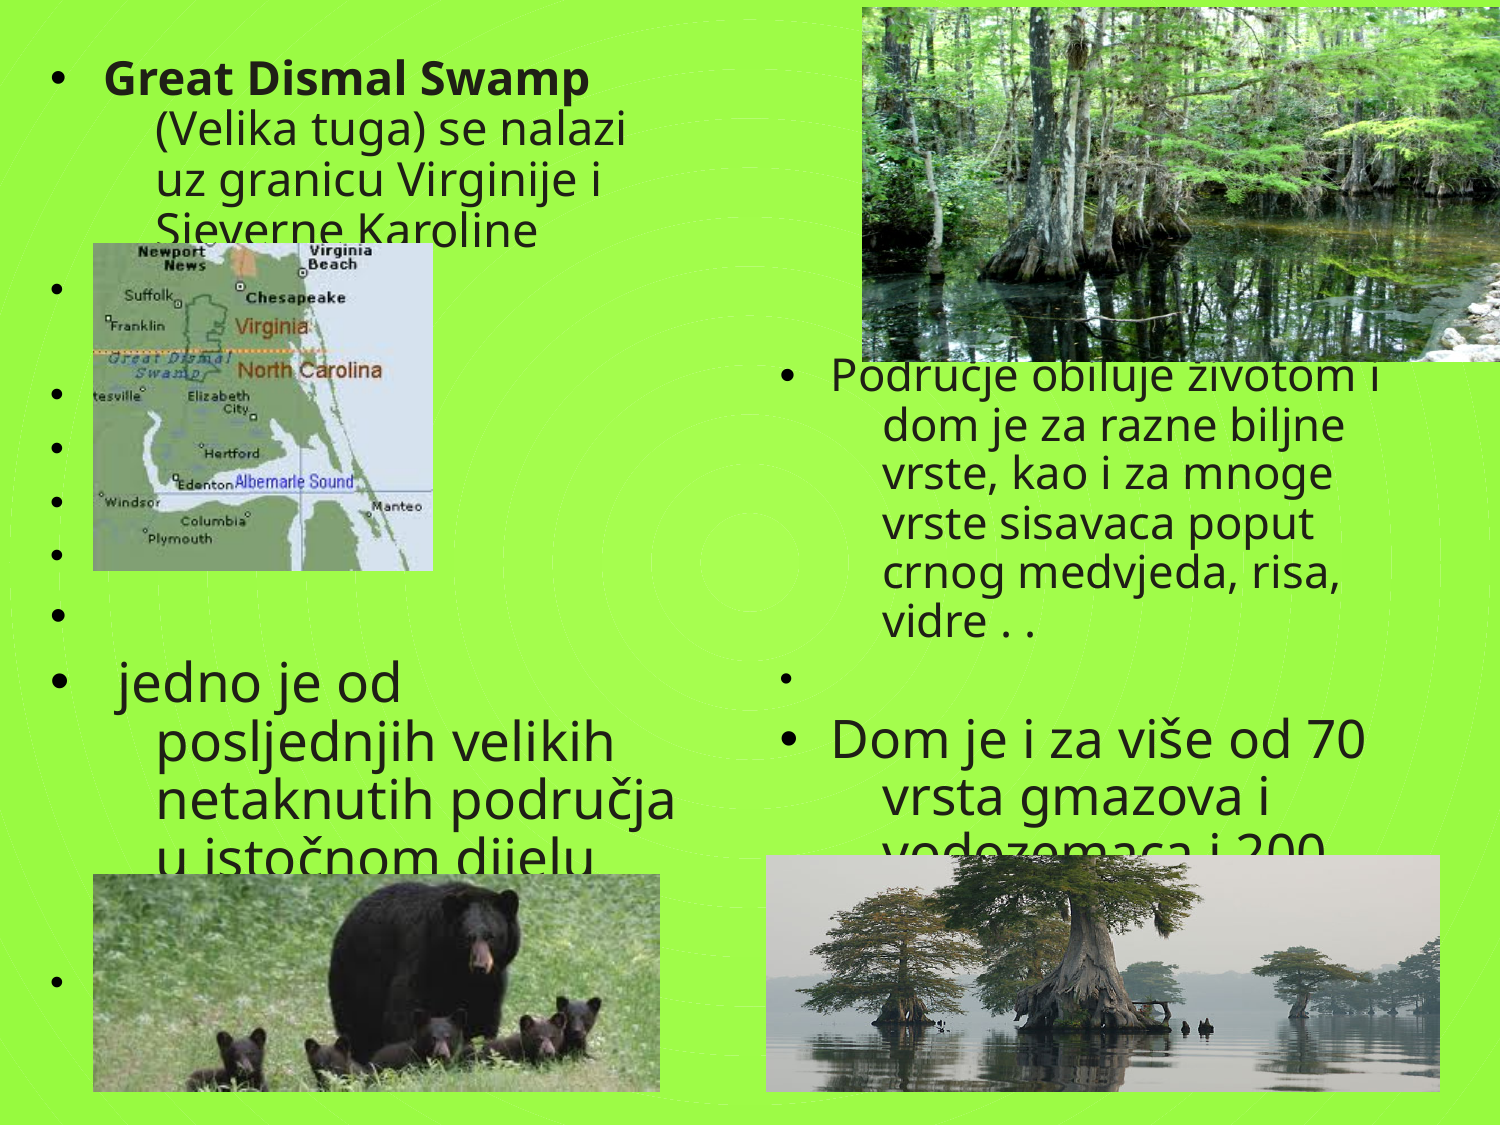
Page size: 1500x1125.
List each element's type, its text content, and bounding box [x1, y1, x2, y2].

list Great Dismal Swamp (Velika tuga) se nalazi uz granicu Virginije i Sjeverne Karoline jedno je od posljednjih velikih netaknutih područja u istočnom dijelu Sjedinjenih Država. [35, 46, 698, 1020]
list Područje obiluje životom i dom je za razne biljne vrste, kao i za mnoge vrste sisavaca poput crnog medvjeda, risa, vidre . . Dom je i za više od 70 vrsta gmazova i vodozemaca i 200 vrsta ptica. [764, 345, 1428, 955]
picture [766, 855, 1440, 1092]
picture [93, 874, 660, 1092]
picture [93, 243, 433, 571]
picture [862, 7, 1500, 362]
